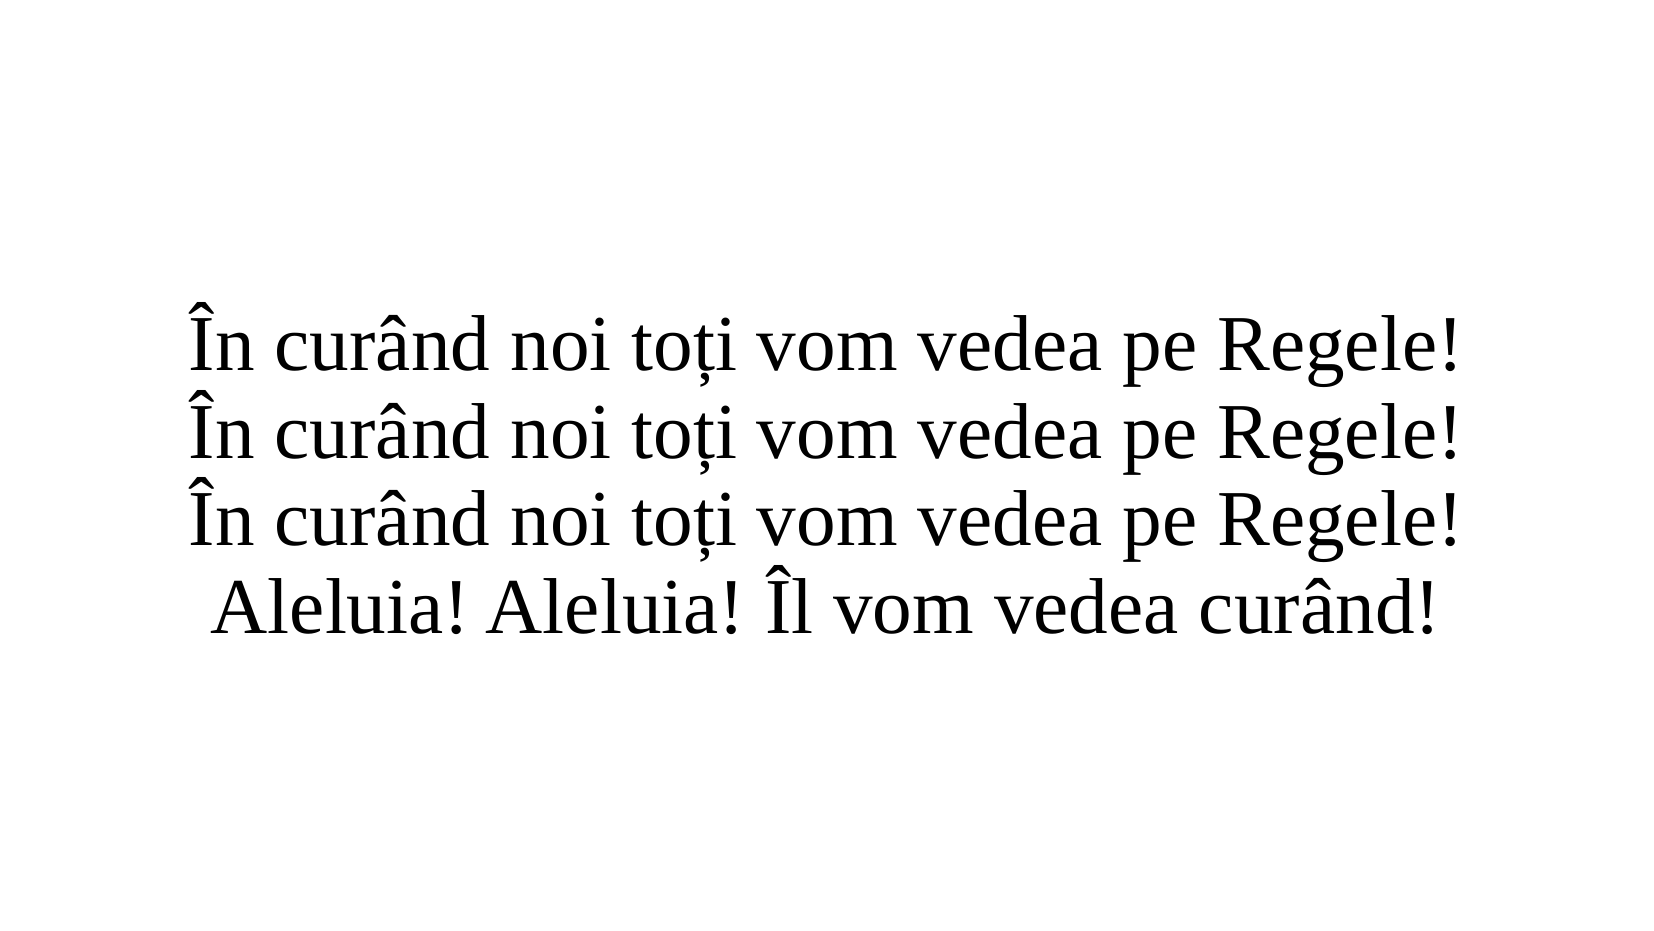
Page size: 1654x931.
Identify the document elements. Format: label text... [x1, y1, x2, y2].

subtitle În curând noi toți vom vedea pe Regele! În curând noi toți vom vedea pe Regele! În curând noi toți vom vedea pe Regele! Aleluia! Aleluia! Îl vom vedea curând! [165, 205, 1489, 745]
